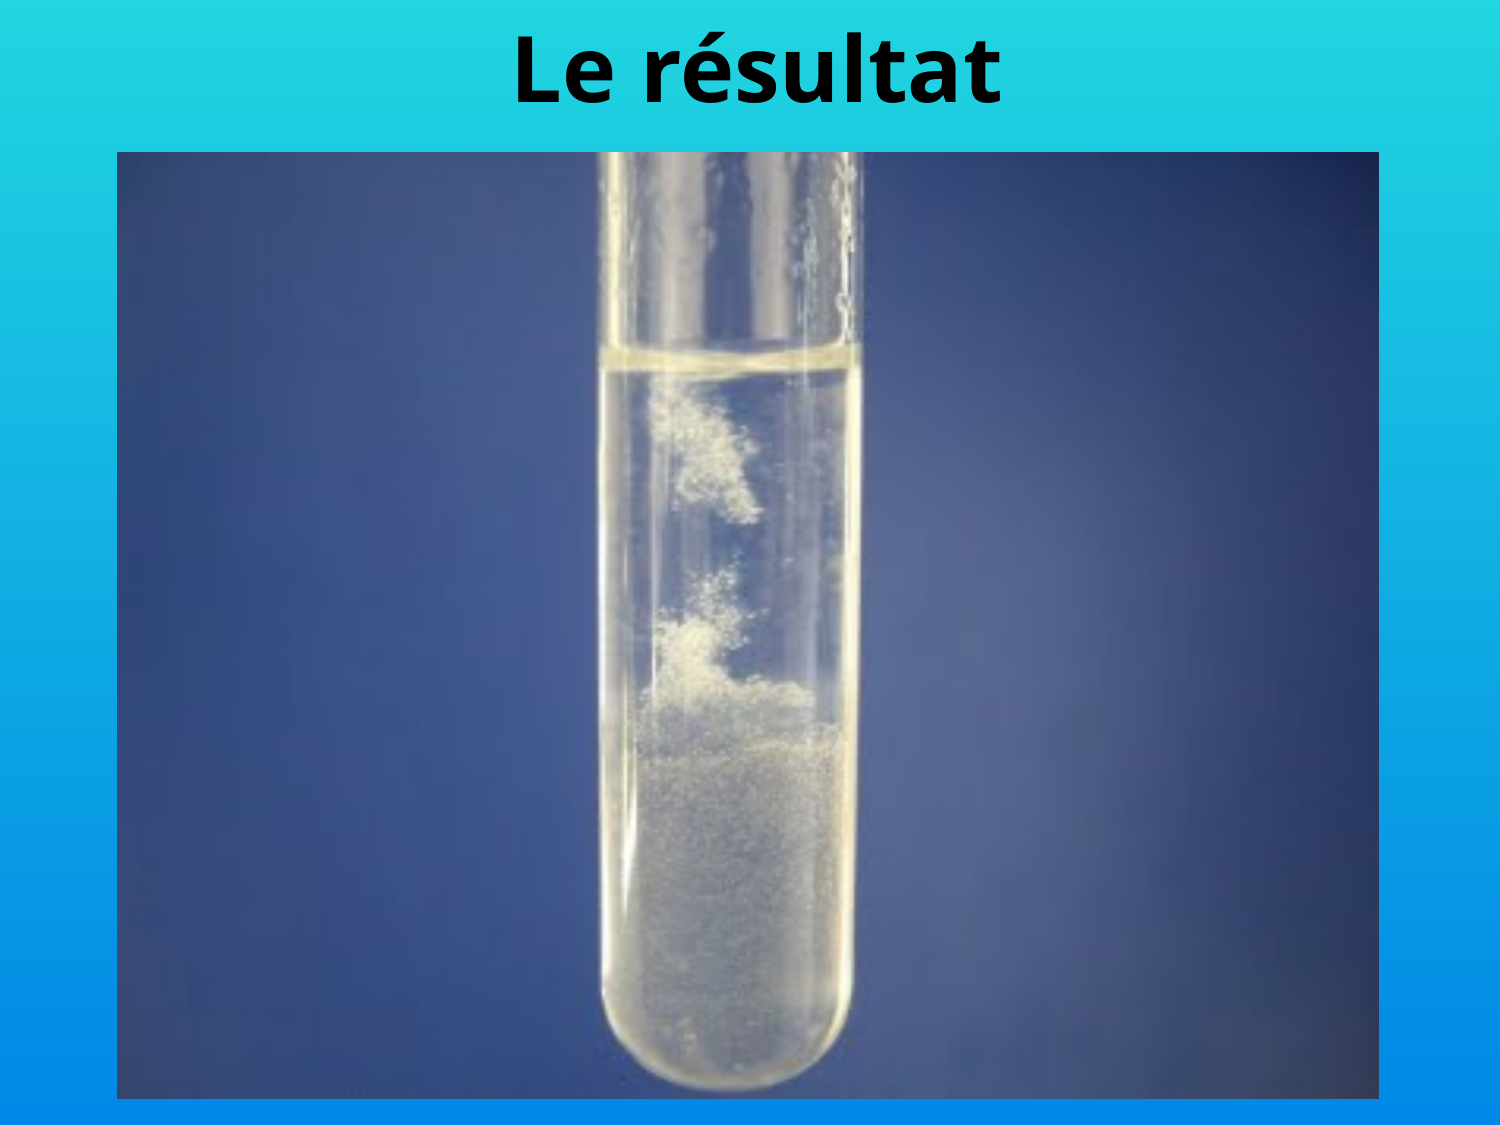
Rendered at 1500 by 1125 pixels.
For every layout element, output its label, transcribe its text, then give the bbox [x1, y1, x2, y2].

picture [0, 152, 1500, 1099]
title Le résultat [82, 0, 1432, 131]
